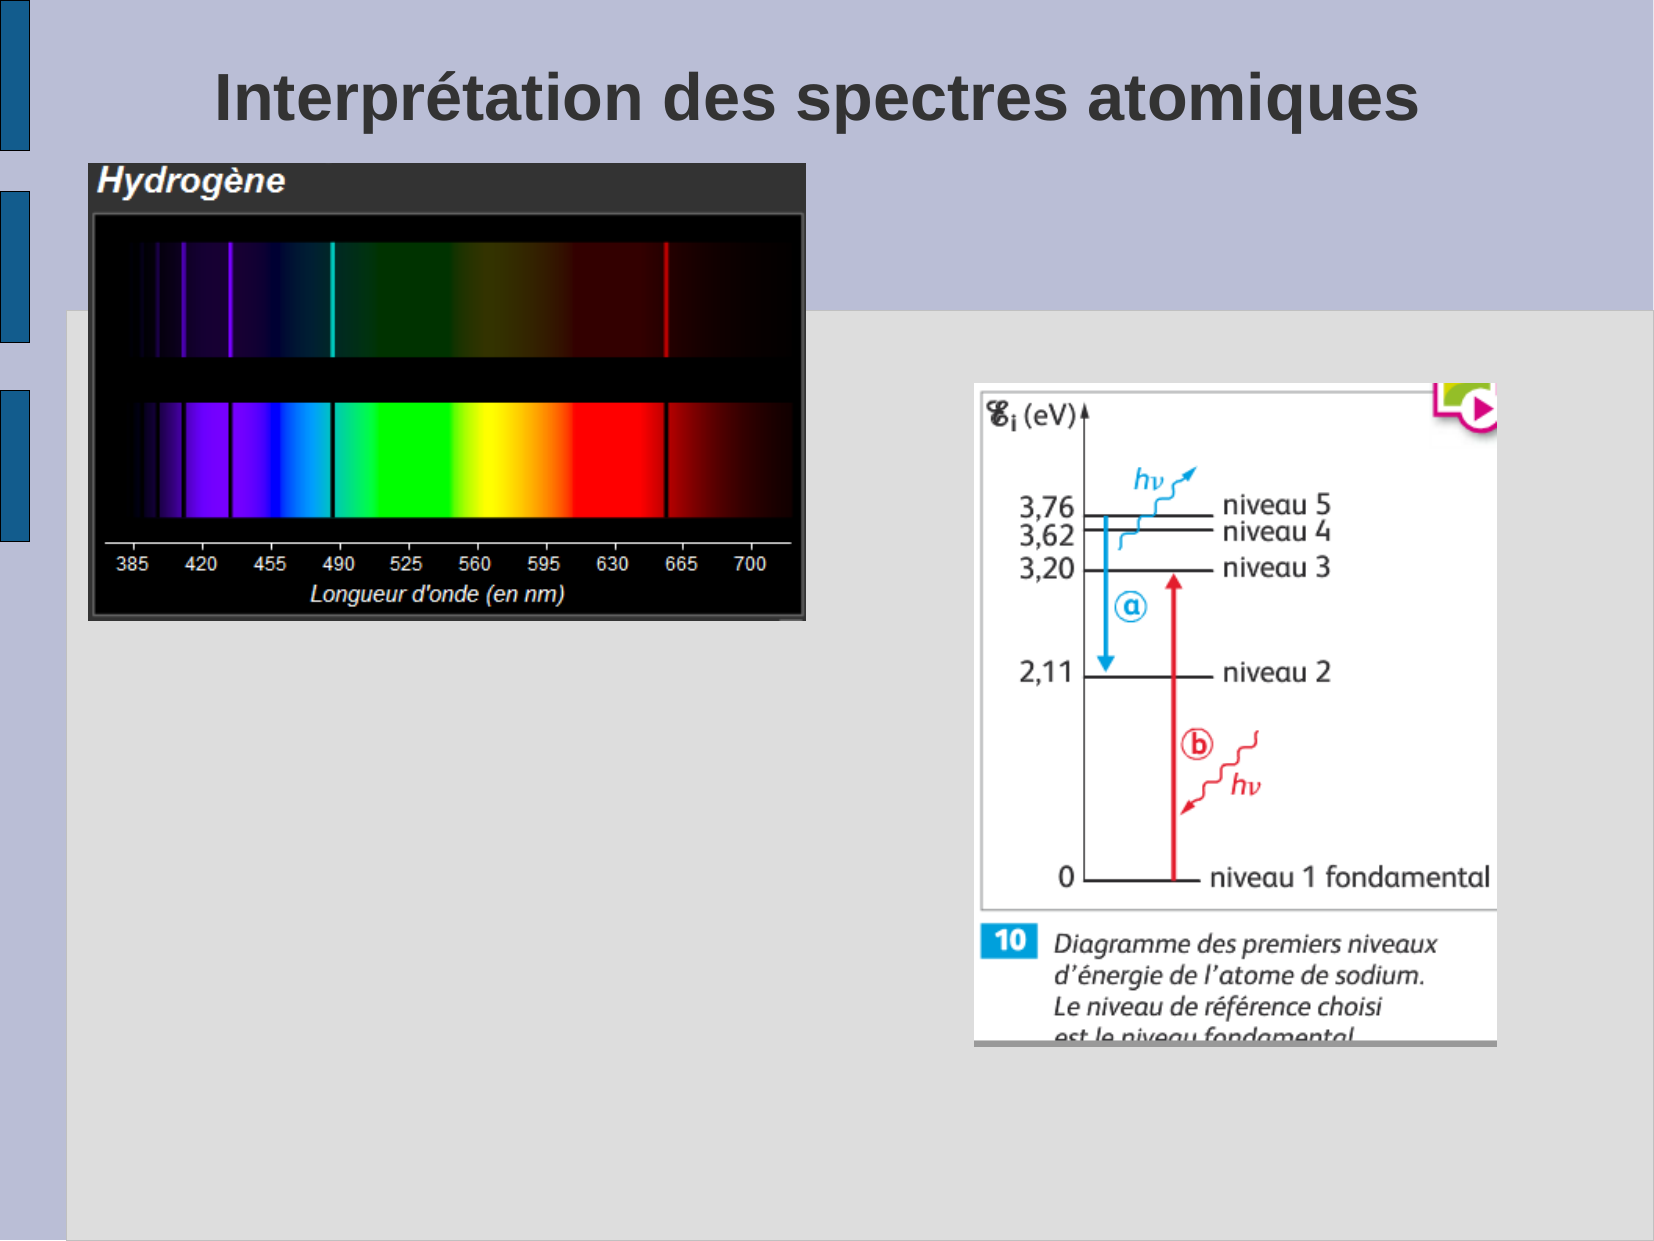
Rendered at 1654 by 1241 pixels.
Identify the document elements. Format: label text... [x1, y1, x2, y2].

picture [88, 163, 806, 621]
picture [974, 383, 1497, 1047]
title Interprétation des spectres atomiques [121, 46, 1534, 148]
